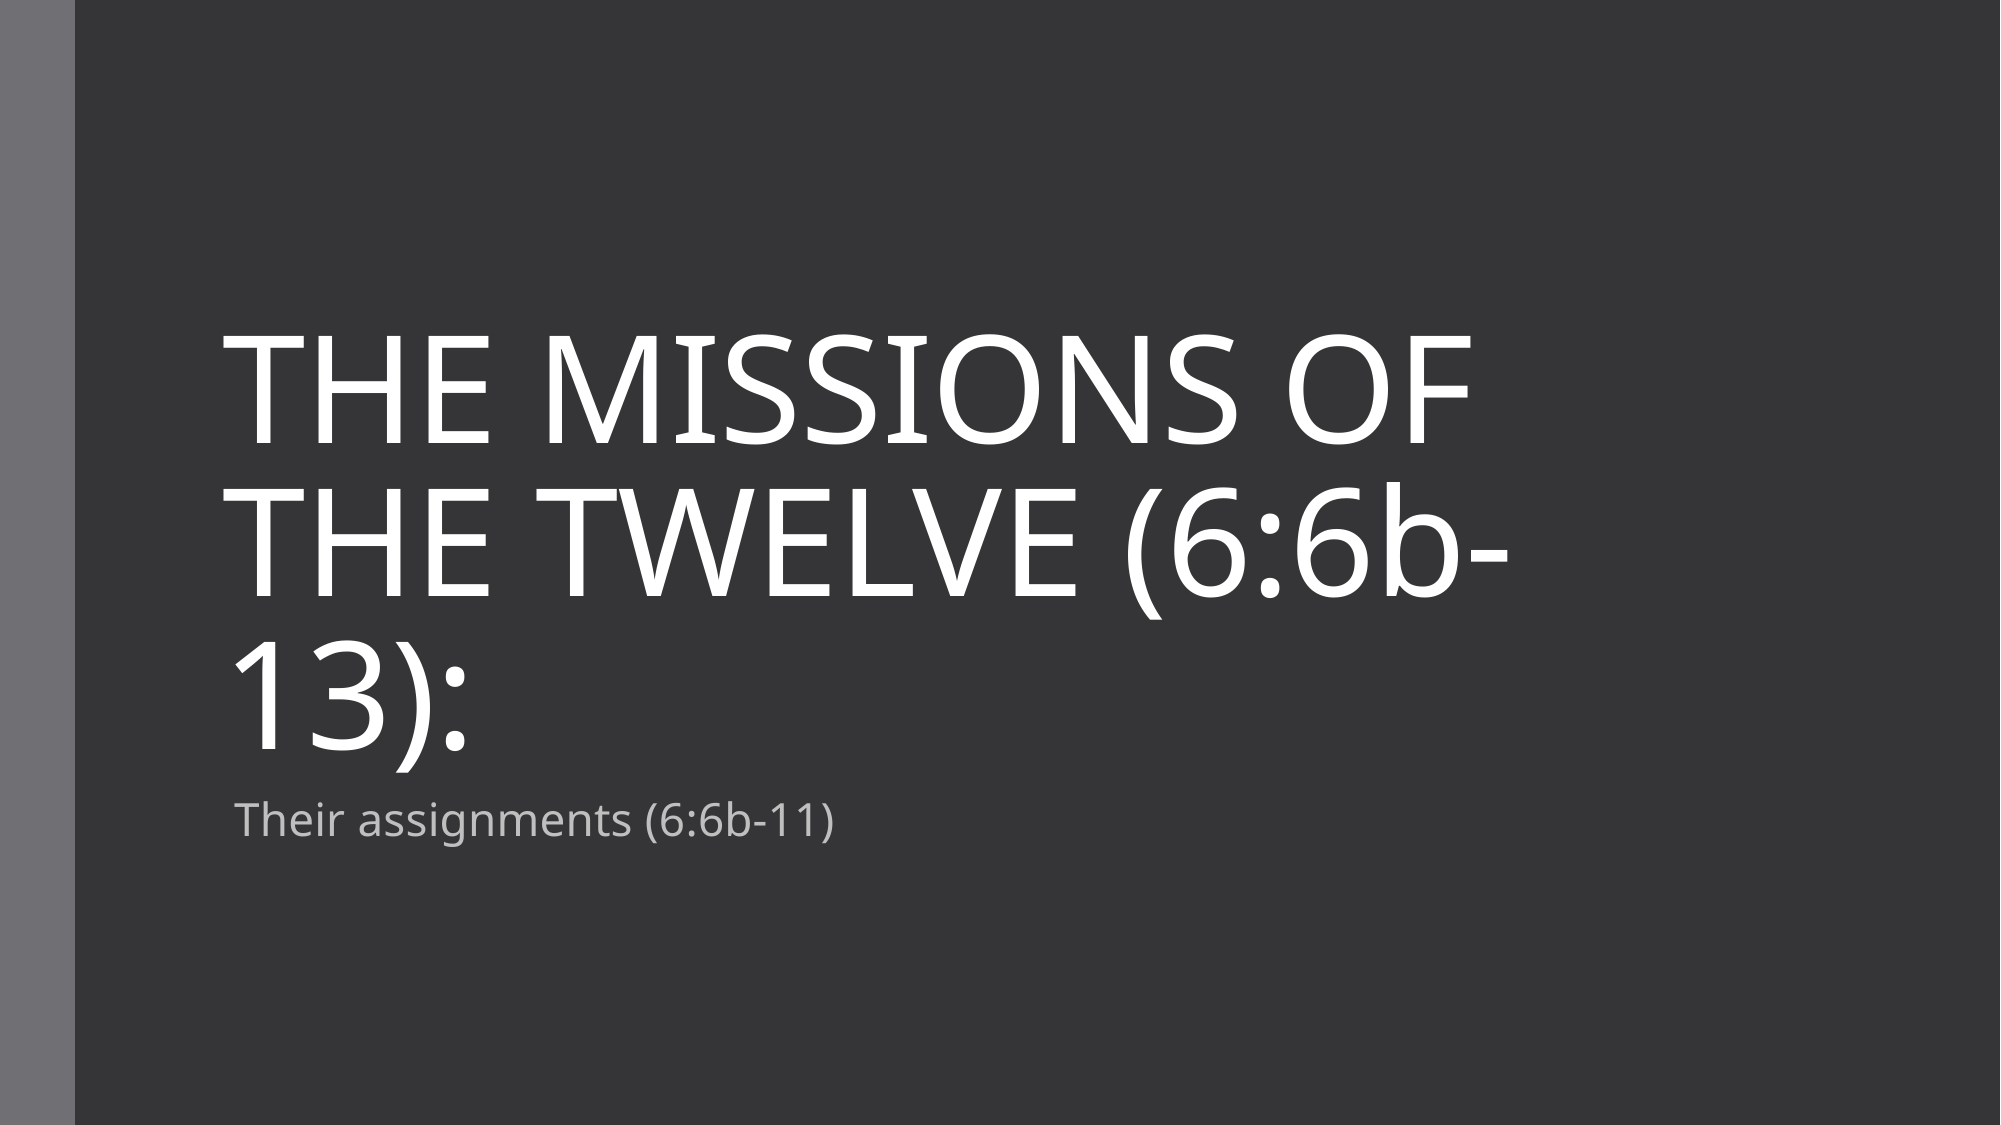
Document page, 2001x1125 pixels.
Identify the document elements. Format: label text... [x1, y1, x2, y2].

title THE MISSIONS OF THE TWELVE (6:6b-13): [206, 124, 1752, 787]
subtitle Their assignments (6:6b-11) [206, 787, 1752, 1066]
